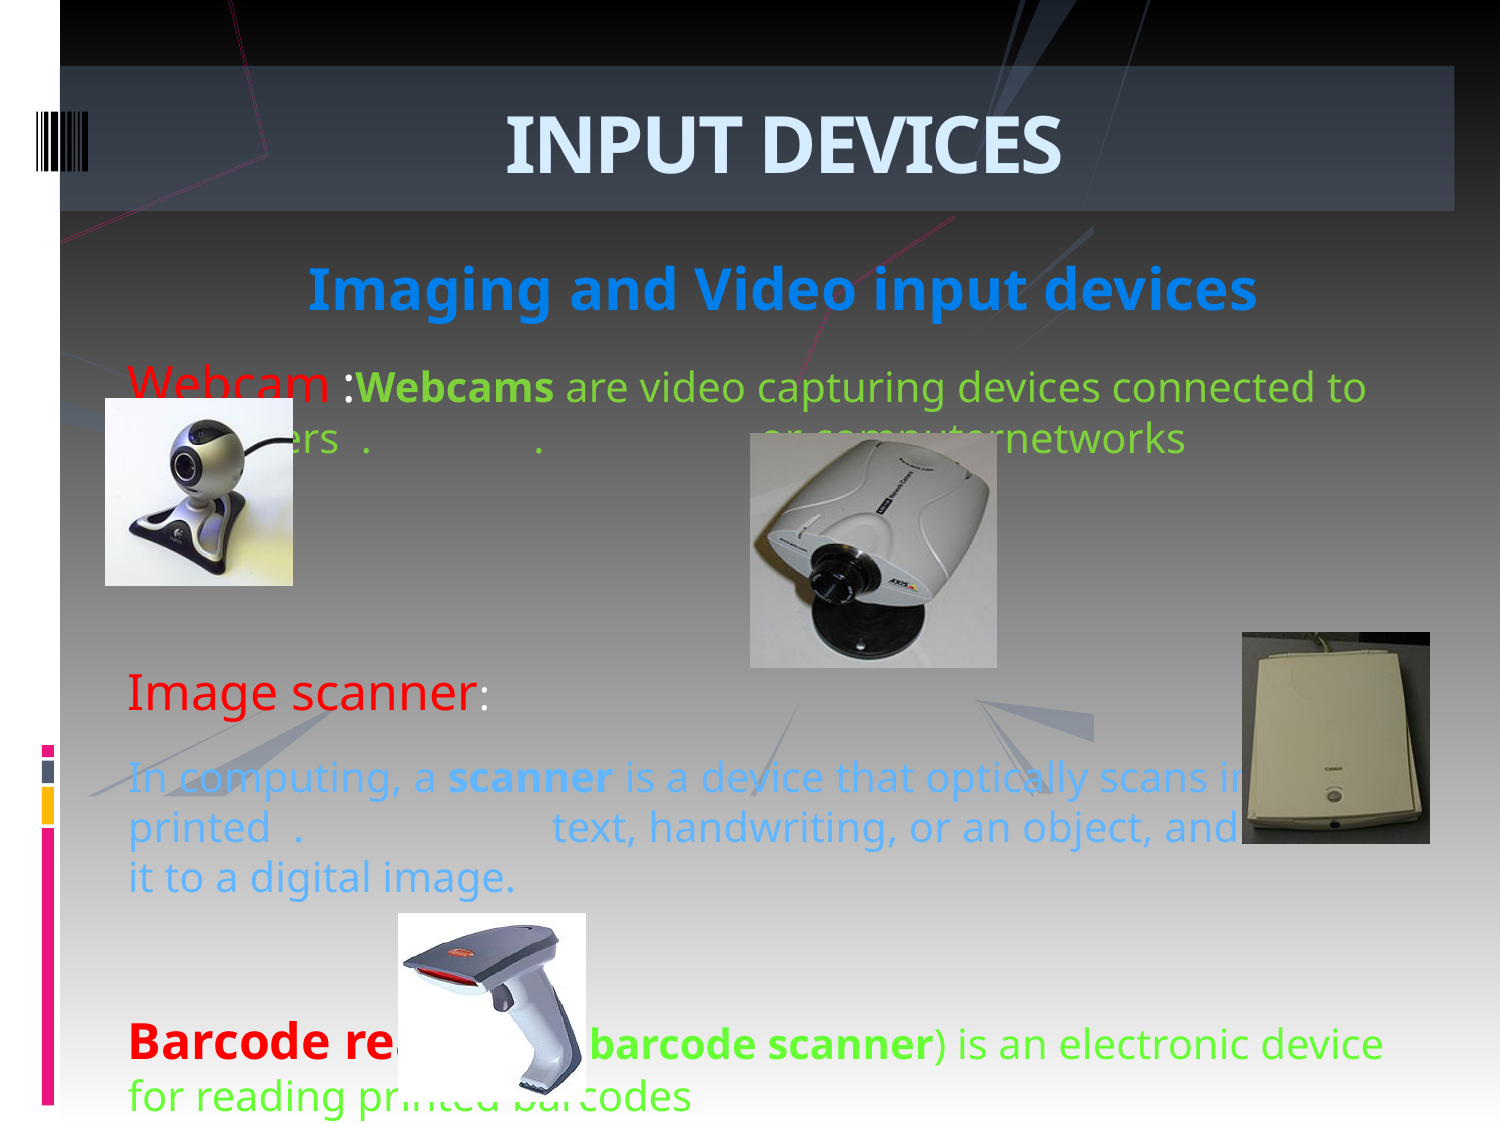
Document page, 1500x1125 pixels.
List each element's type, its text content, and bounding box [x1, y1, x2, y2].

picture [1242, 632, 1430, 844]
picture [105, 398, 293, 586]
picture [398, 913, 586, 1102]
list Imaging and Video input devices Webcam :Webcams are video capturing devices connected to computers . . or computernetworks Image scanner: In computing, a scanner is a device that optically scans images, printed . text, handwriting, or an object, and converts it to a digital image. Barcode reader (or barcode scanner) is an electronic device for reading printed barcodes [105, 245, 1455, 1125]
picture [750, 433, 997, 668]
title INPUT DEVICES [115, 83, 1454, 212]
